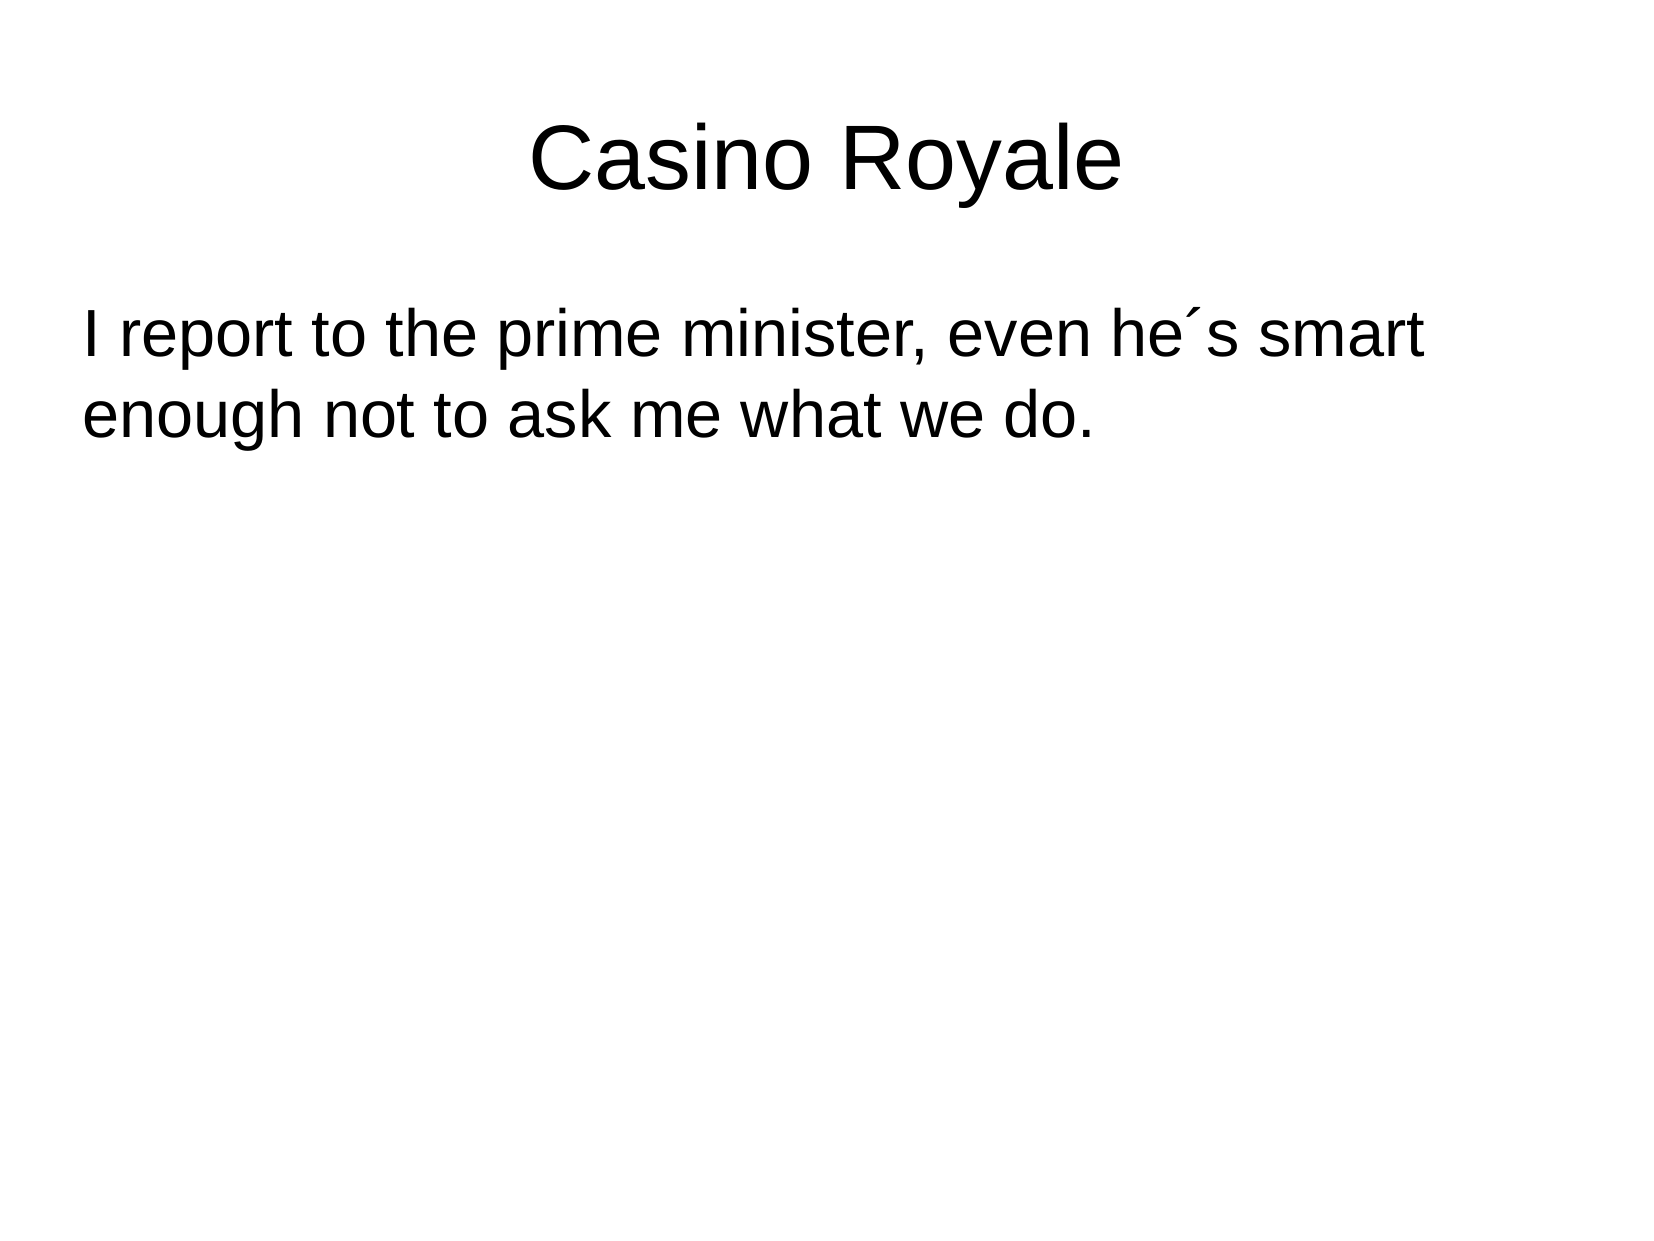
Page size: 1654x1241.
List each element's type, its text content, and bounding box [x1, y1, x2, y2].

title Casino Royale [82, 49, 1571, 257]
list I report to the prime minister, even he´s smart enough not to ask me what we do. [82, 290, 1571, 1010]
